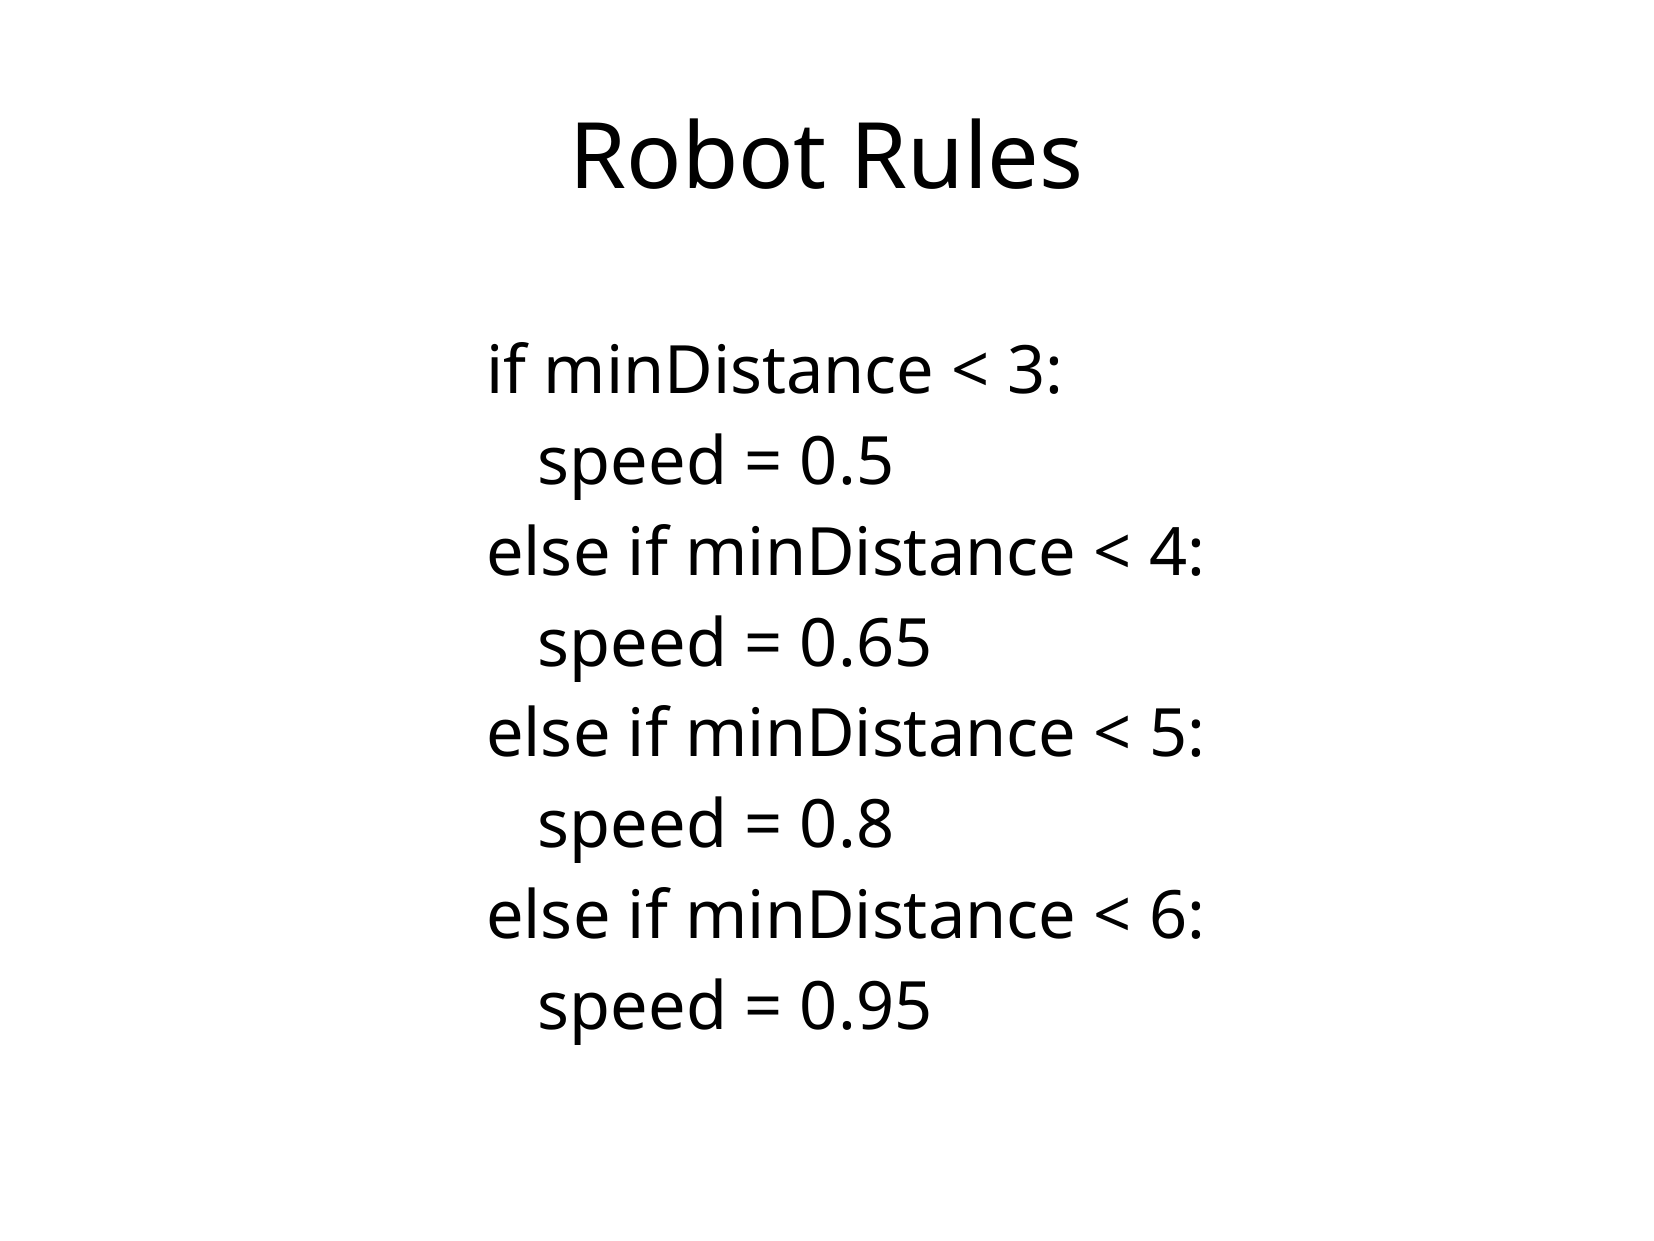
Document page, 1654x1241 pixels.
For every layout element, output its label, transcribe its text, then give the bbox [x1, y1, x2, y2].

title Robot Rules [82, 49, 1571, 257]
subtitle if minDistance < 3: speed = 0.5 else if minDistance < 4: speed = 0.65 else if minDistance < 5: speed = 0.8 else if minDistance < 6: speed = 0.95 [382, 283, 1313, 1088]
